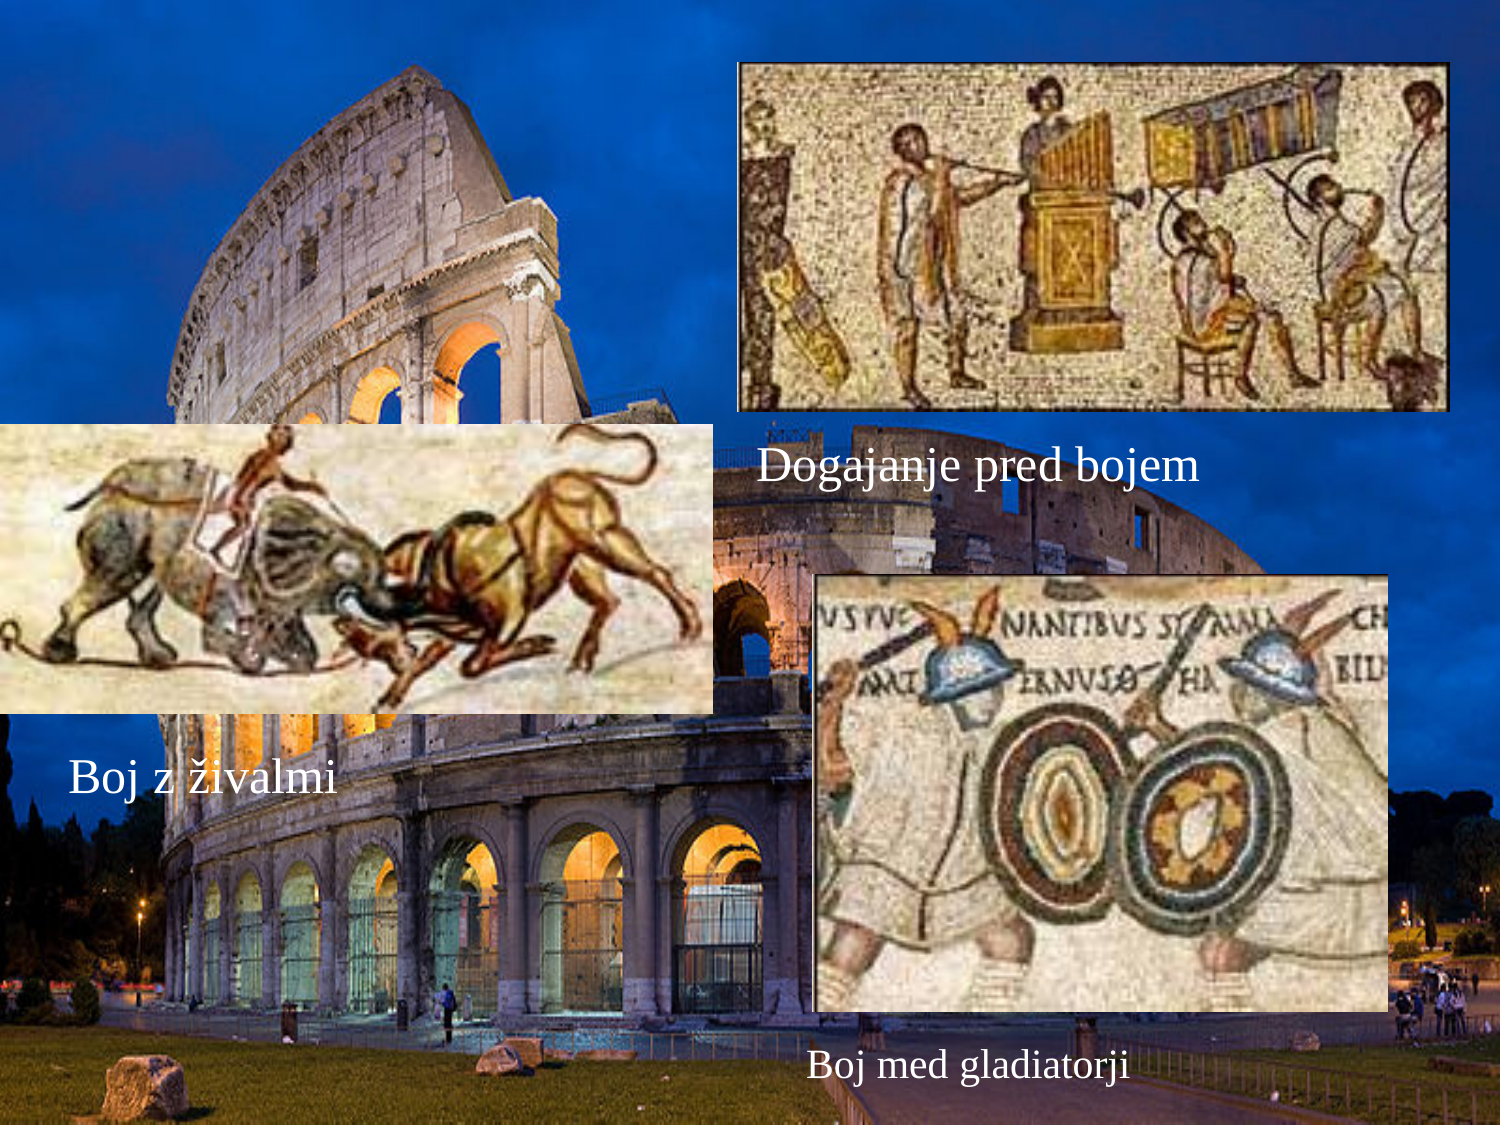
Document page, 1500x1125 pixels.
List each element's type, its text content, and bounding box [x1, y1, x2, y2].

text_box Boj z živalmi [62, 737, 663, 888]
text_box Dogajanje pred bojem [749, 424, 1425, 563]
picture [0, 0, 1500, 1125]
text_box Boj med gladiatorji [799, 1031, 1463, 1125]
